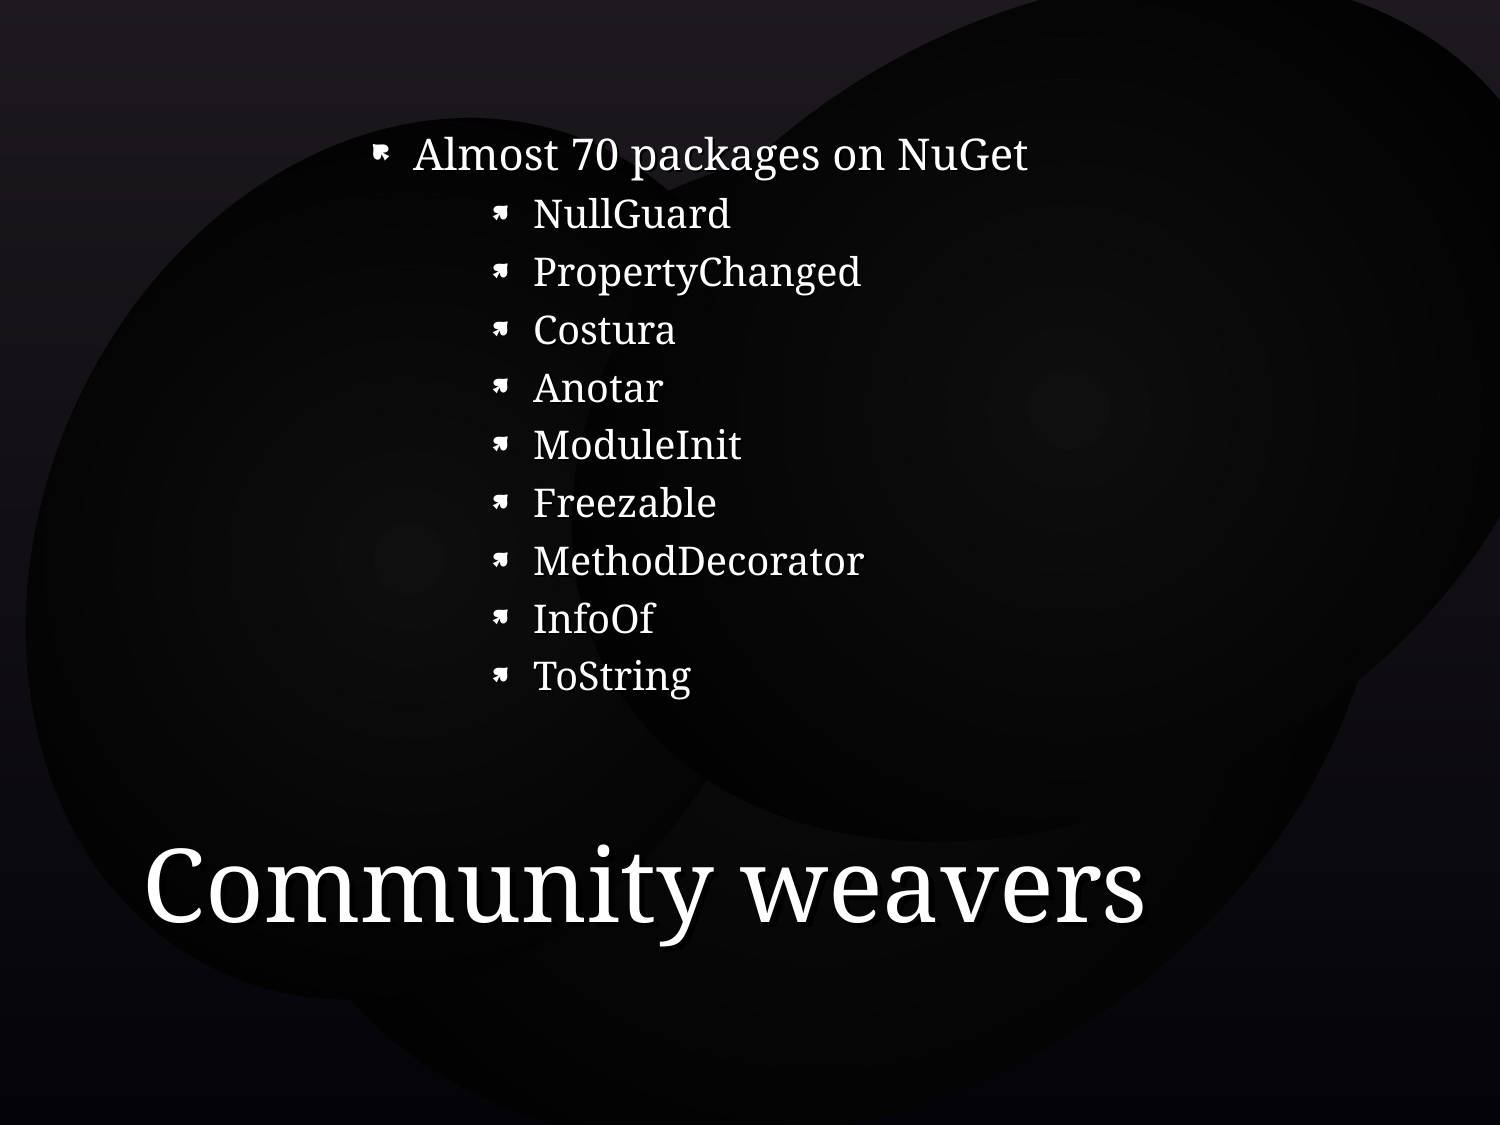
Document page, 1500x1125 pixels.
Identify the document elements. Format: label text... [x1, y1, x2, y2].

title Community weavers [127, 800, 1366, 951]
list Almost 70 packages on NuGet NullGuard PropertyChanged Costura Anotar ModuleInit Freezable MethodDecorator InfoOf ToString [350, 112, 1351, 713]
